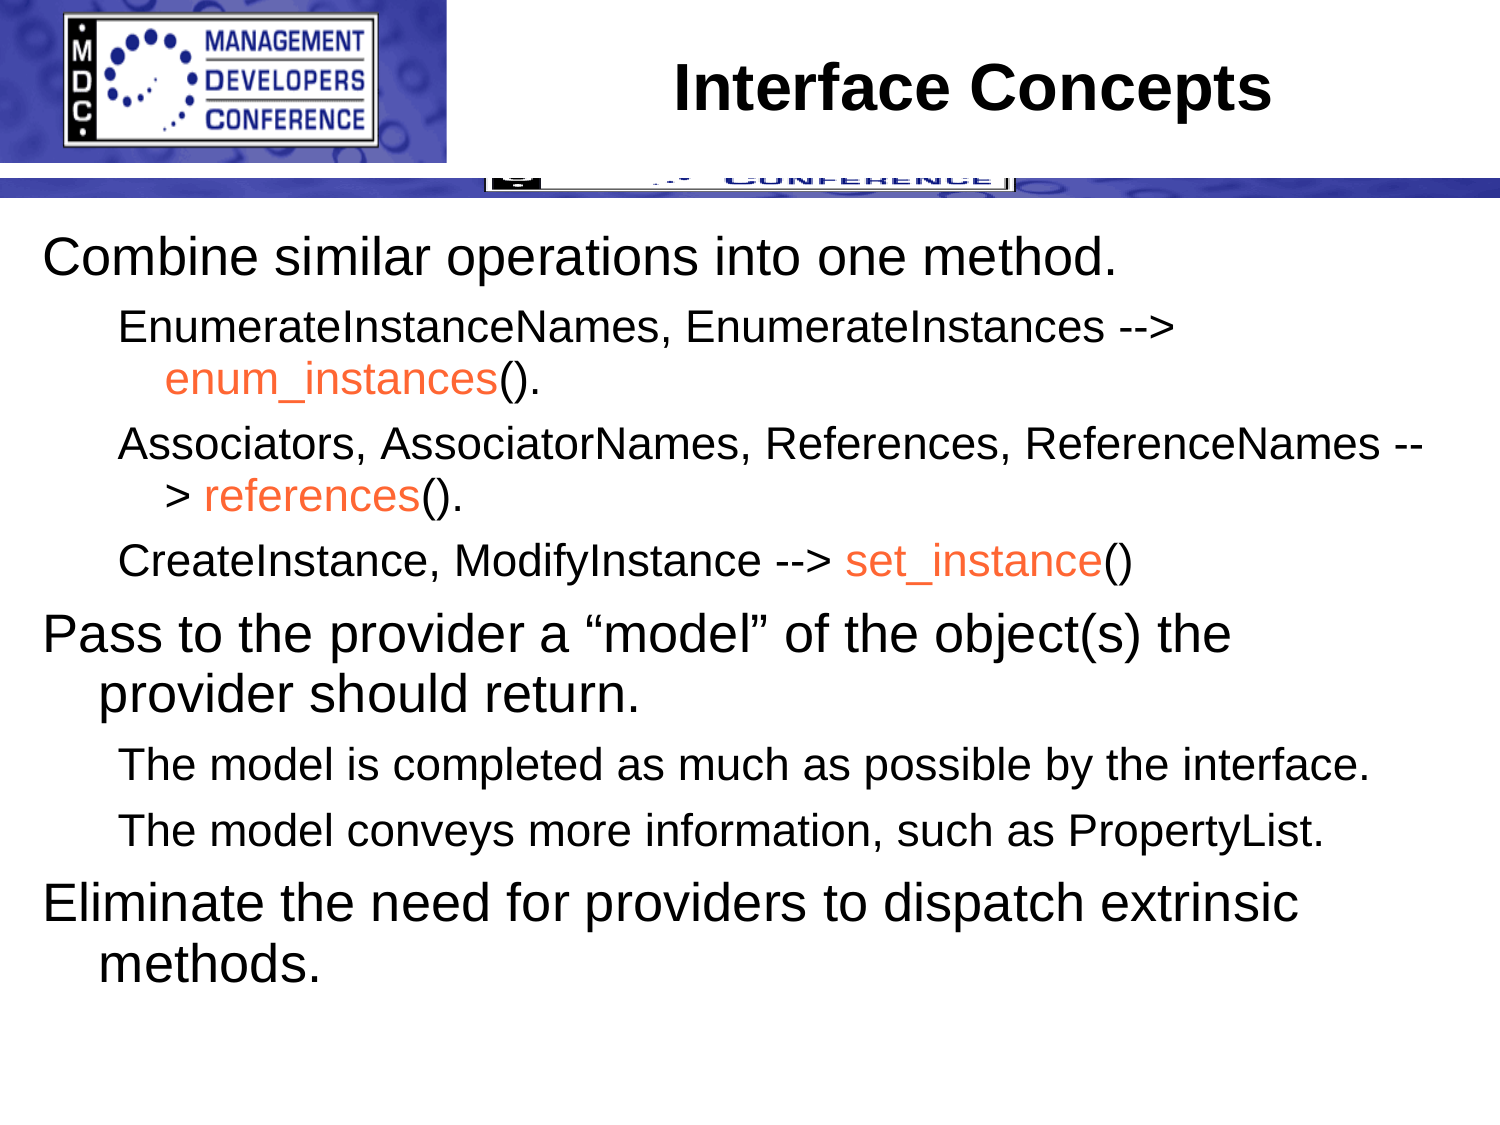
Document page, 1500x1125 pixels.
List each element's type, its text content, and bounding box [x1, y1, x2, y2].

list Combine similar operations into one method. EnumerateInstanceNames, EnumerateInstances --> enum_instances(). Associators, AssociatorNames, References, ReferenceNames --> references(). CreateInstance, ModifyInstance --> set_instance() Pass to the provider a “model” of the object(s) the provider should return. The model is completed as much as possible by the interface. The model conveys more information, such as PropertyList. Eliminate the need for providers to dispatch extrinsic methods. [42, 226, 1433, 1086]
picture [0, 0, 447, 163]
picture [0, 178, 1500, 198]
title Interface Concepts [447, 7, 1500, 169]
